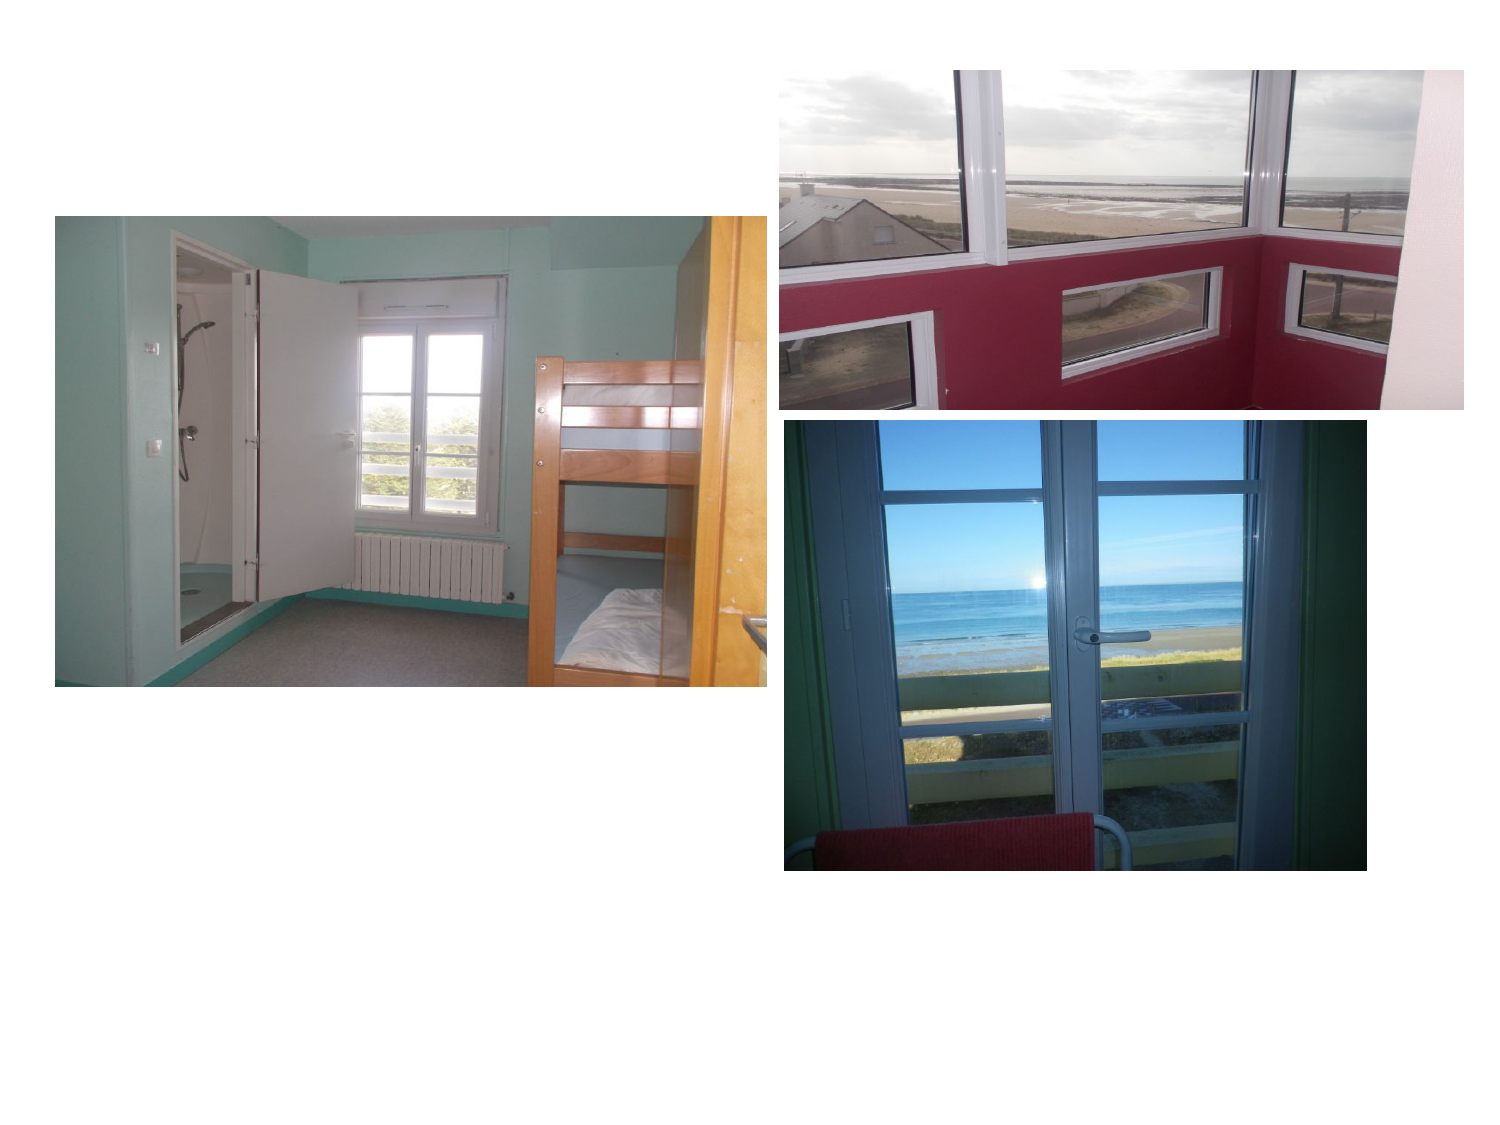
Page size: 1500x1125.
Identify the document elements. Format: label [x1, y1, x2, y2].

picture [779, 70, 1464, 410]
picture [784, 420, 1367, 872]
picture [55, 216, 767, 687]
